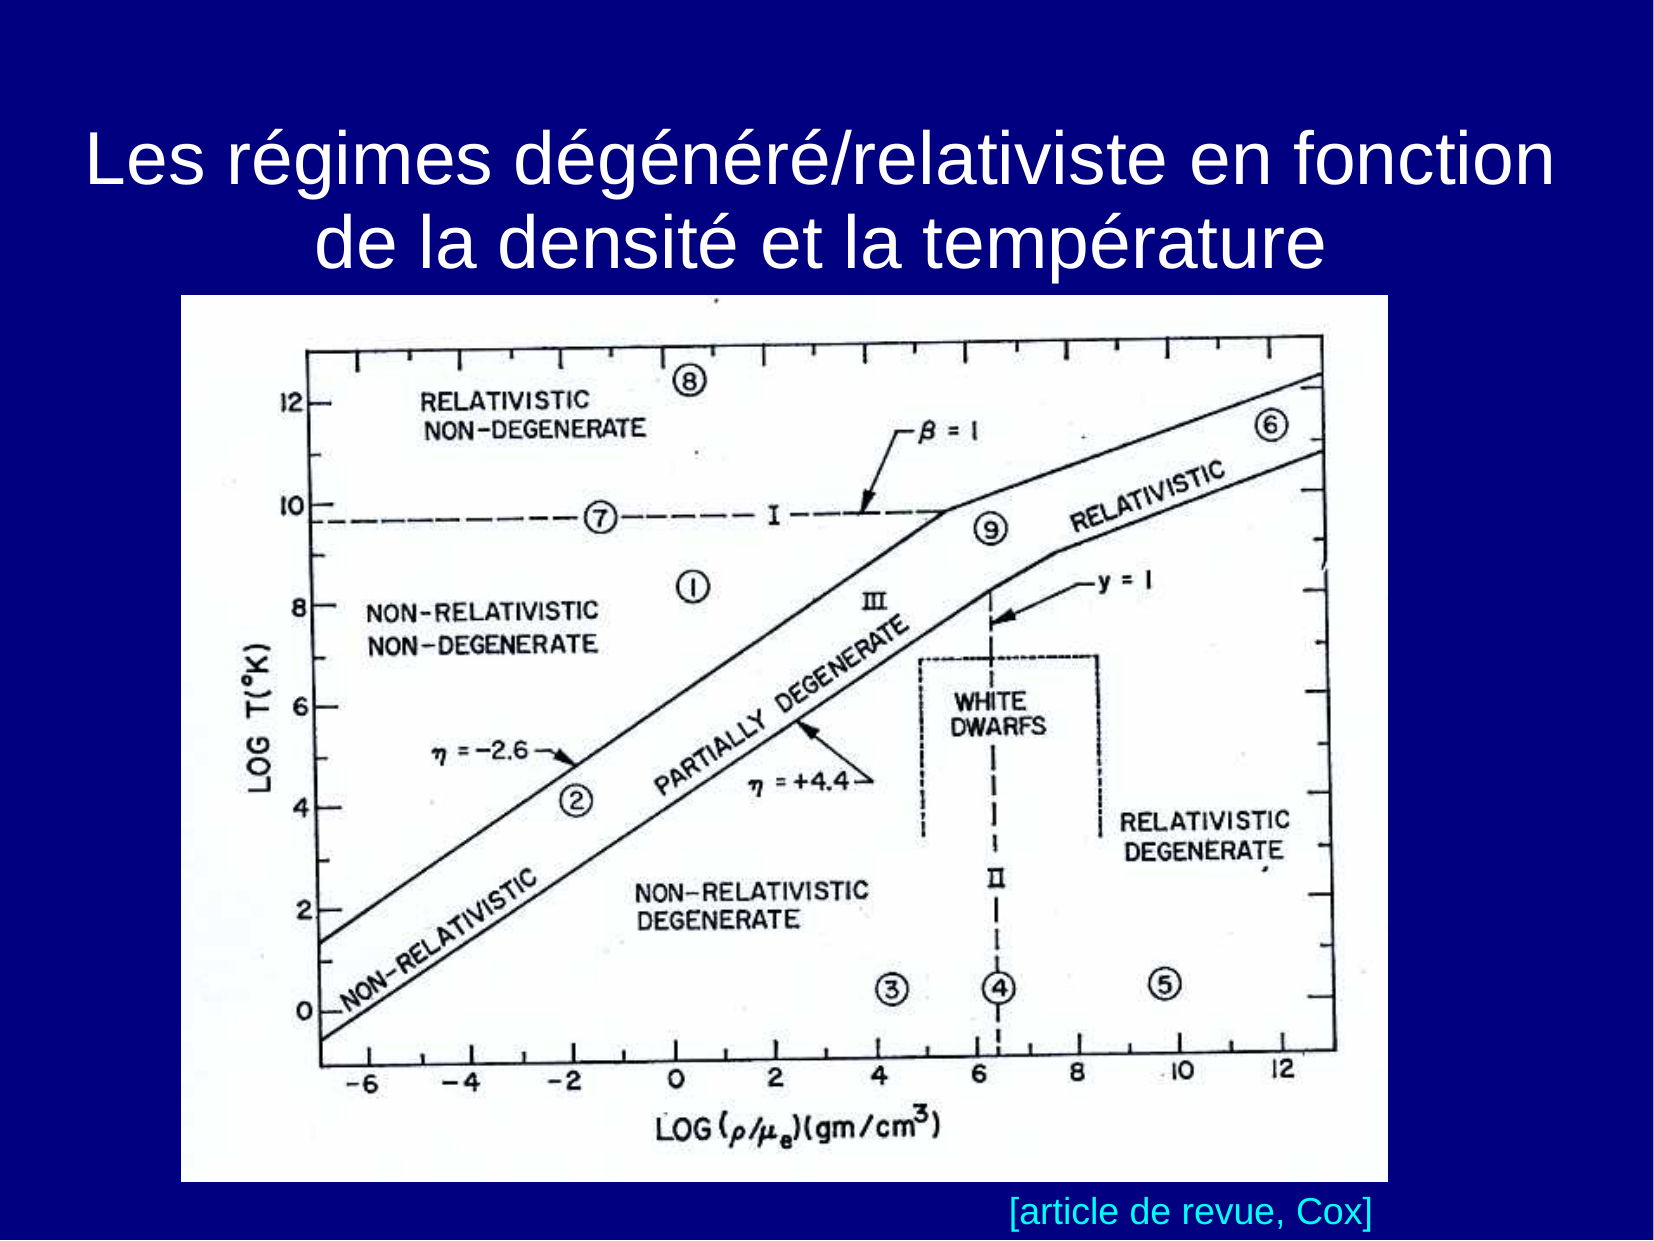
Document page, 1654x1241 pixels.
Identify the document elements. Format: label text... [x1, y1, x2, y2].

text_box [article de revue, Cox] [994, 1183, 1388, 1241]
picture [181, 295, 1388, 1182]
title Les régimes dégénéré/relativiste en fonction de la densité et la température [76, 96, 1565, 305]
